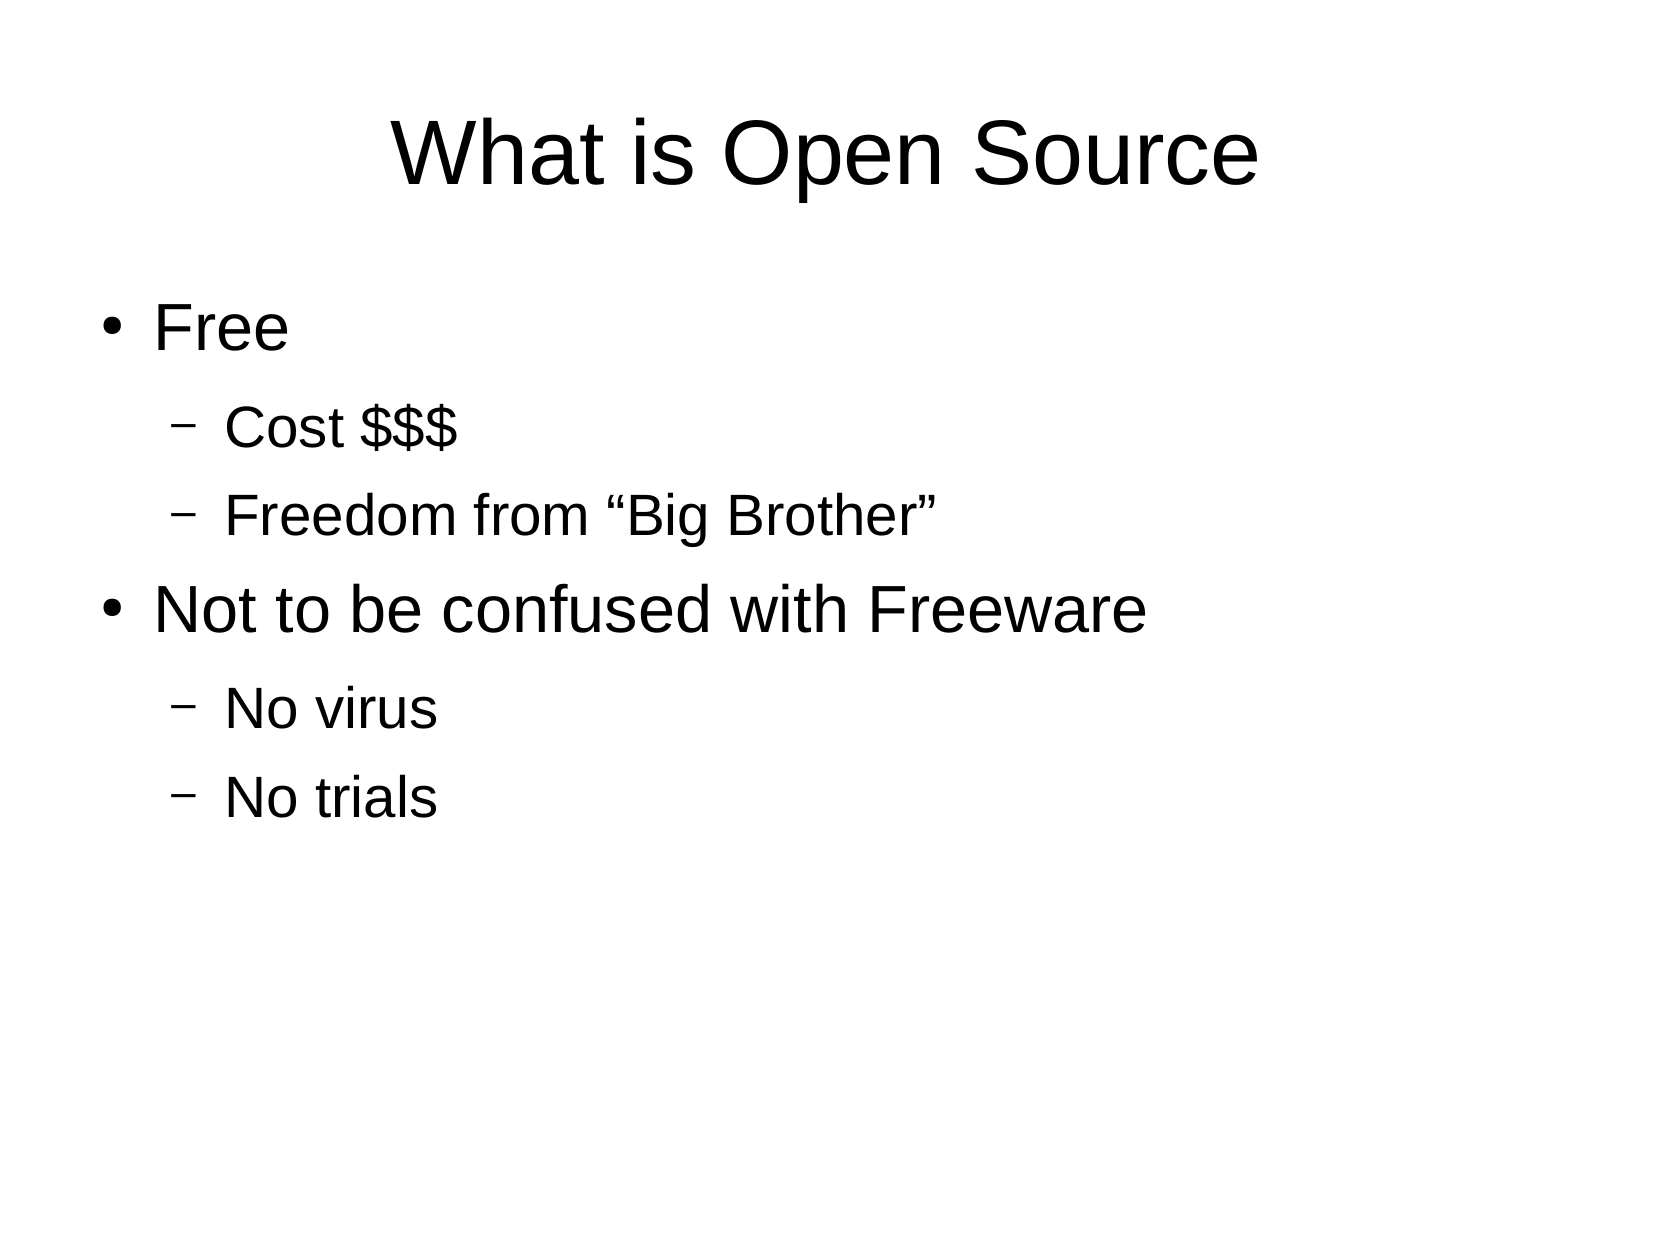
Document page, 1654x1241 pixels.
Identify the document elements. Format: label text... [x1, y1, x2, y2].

list Free Cost $$$ Freedom from “Big Brother” Not to be confused with Freeware No virus No trials [82, 290, 1571, 1010]
title What is Open Source [82, 49, 1571, 257]
